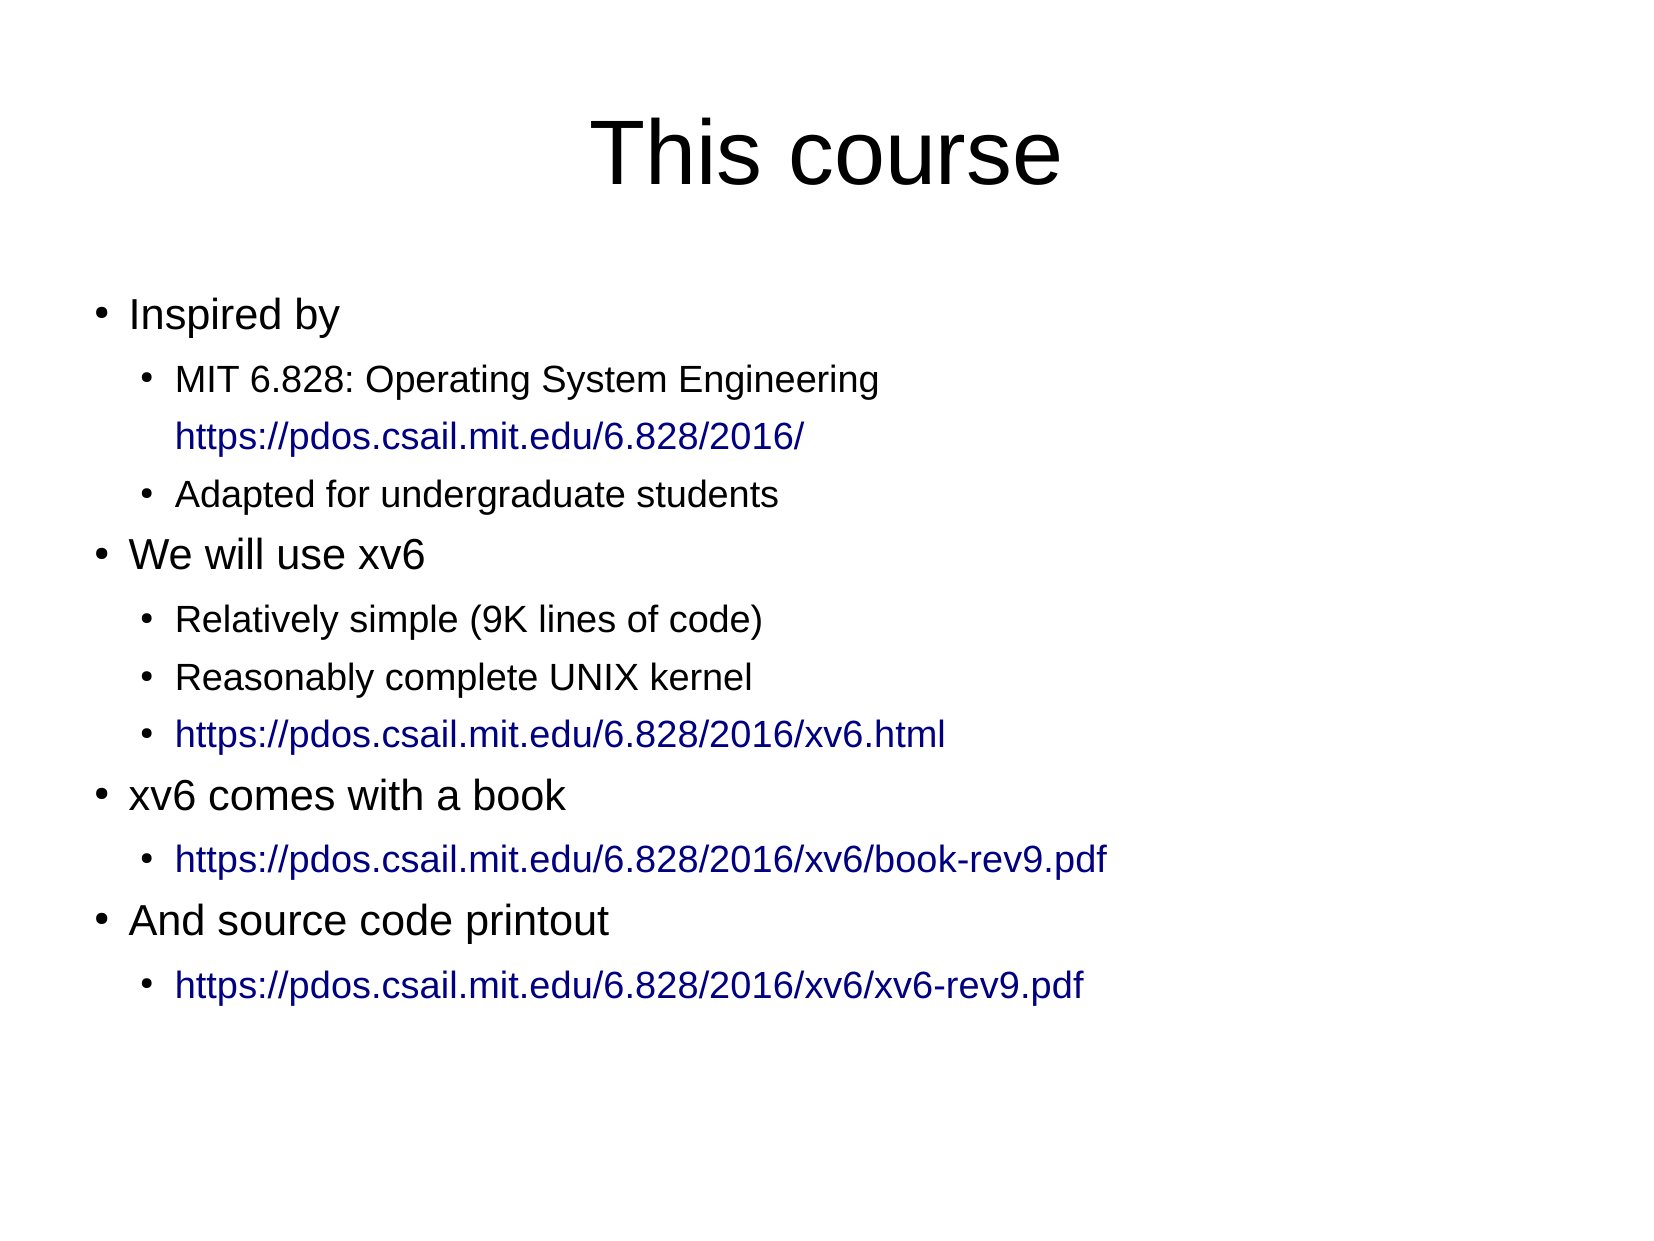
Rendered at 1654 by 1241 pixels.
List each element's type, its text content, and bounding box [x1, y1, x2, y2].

title This course [82, 49, 1571, 257]
list Inspired by MIT 6.828: Operating System Engineering https://pdos.csail.mit.edu/6.828/2016/ Adapted for undergraduate students We will use xv6 Relatively simple (9K lines of code) Reasonably complete UNIX kernel https://pdos.csail.mit.edu/6.828/2016/xv6.html xv6 comes with a book https://pdos.csail.mit.edu/6.828/2016/xv6/book-rev9.pdf And source code printout https://pdos.csail.mit.edu/6.828/2016/xv6/xv6-rev9.pdf [82, 290, 1571, 1010]
